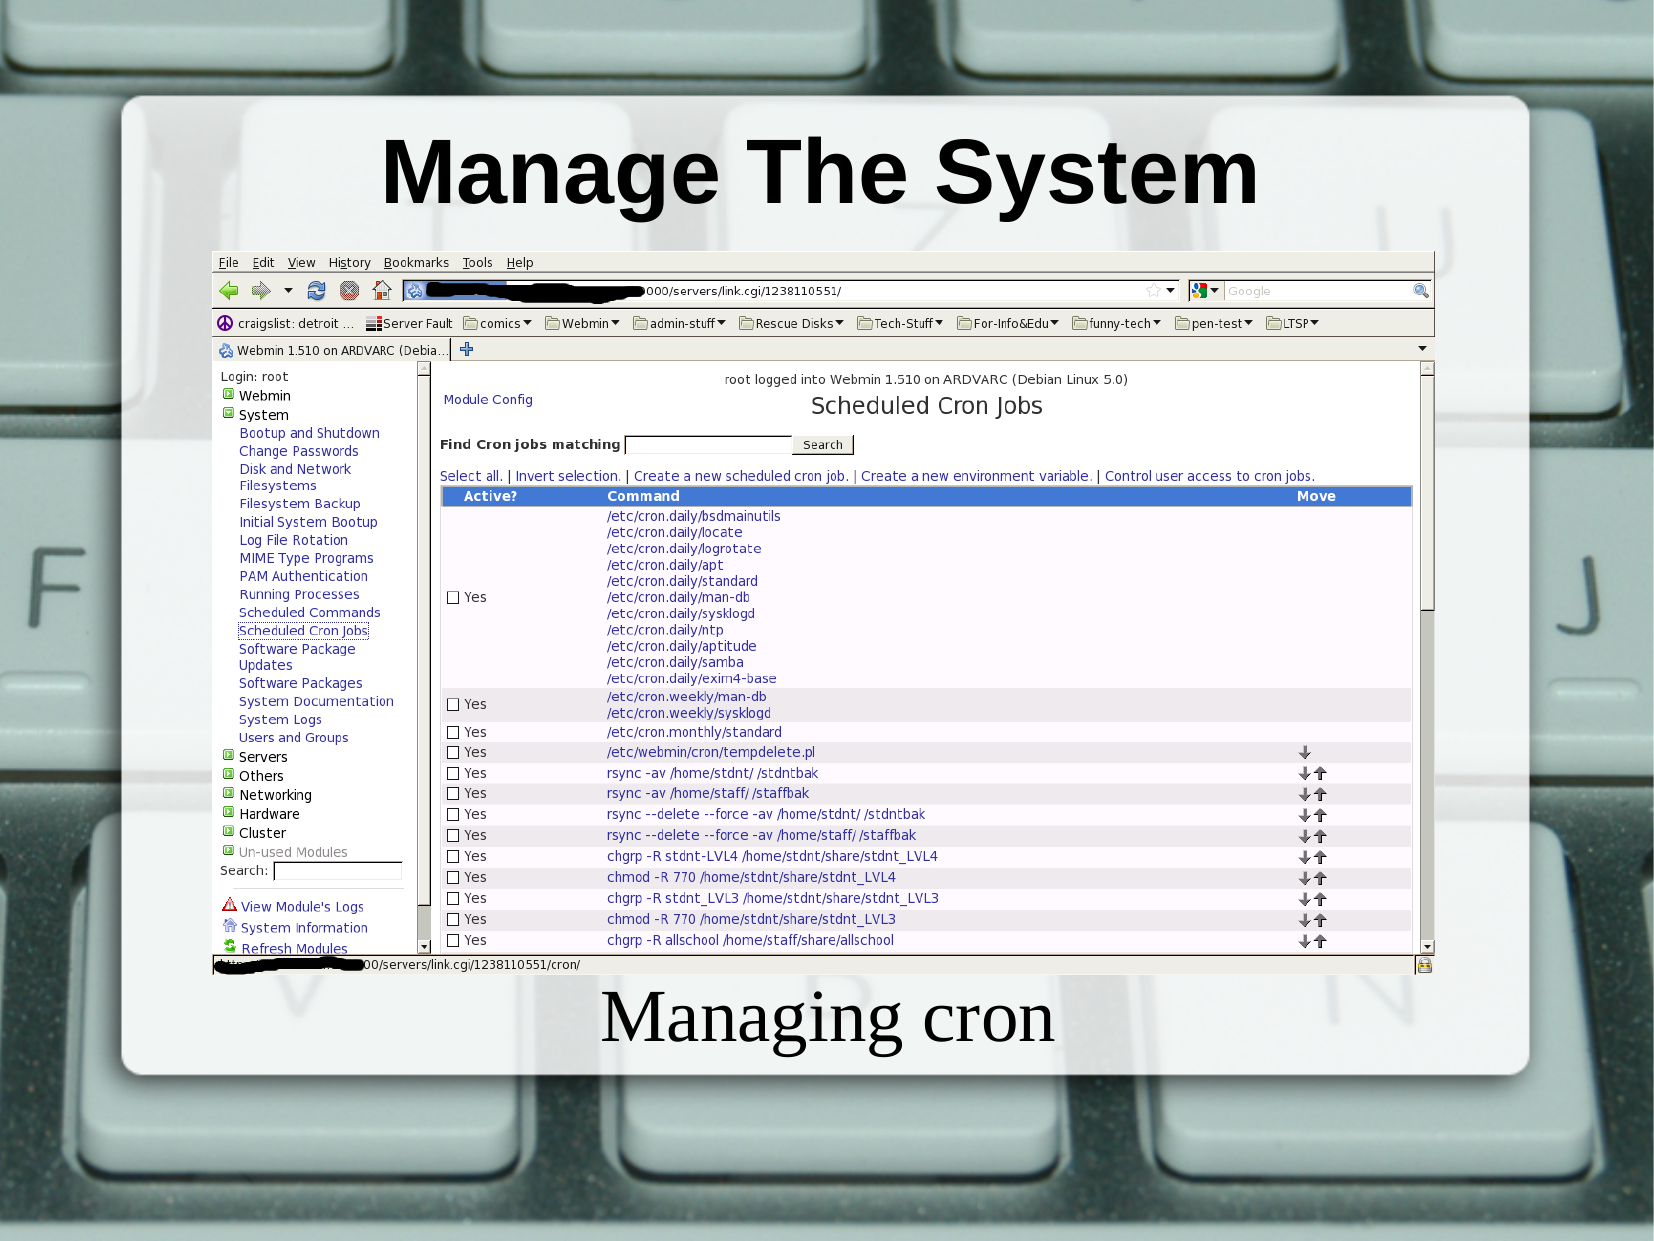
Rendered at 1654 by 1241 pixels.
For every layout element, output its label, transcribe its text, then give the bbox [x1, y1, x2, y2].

title Manage The System [135, 112, 1506, 231]
list Managing cron [150, 975, 1507, 1066]
picture [0, 0, 1654, 1241]
